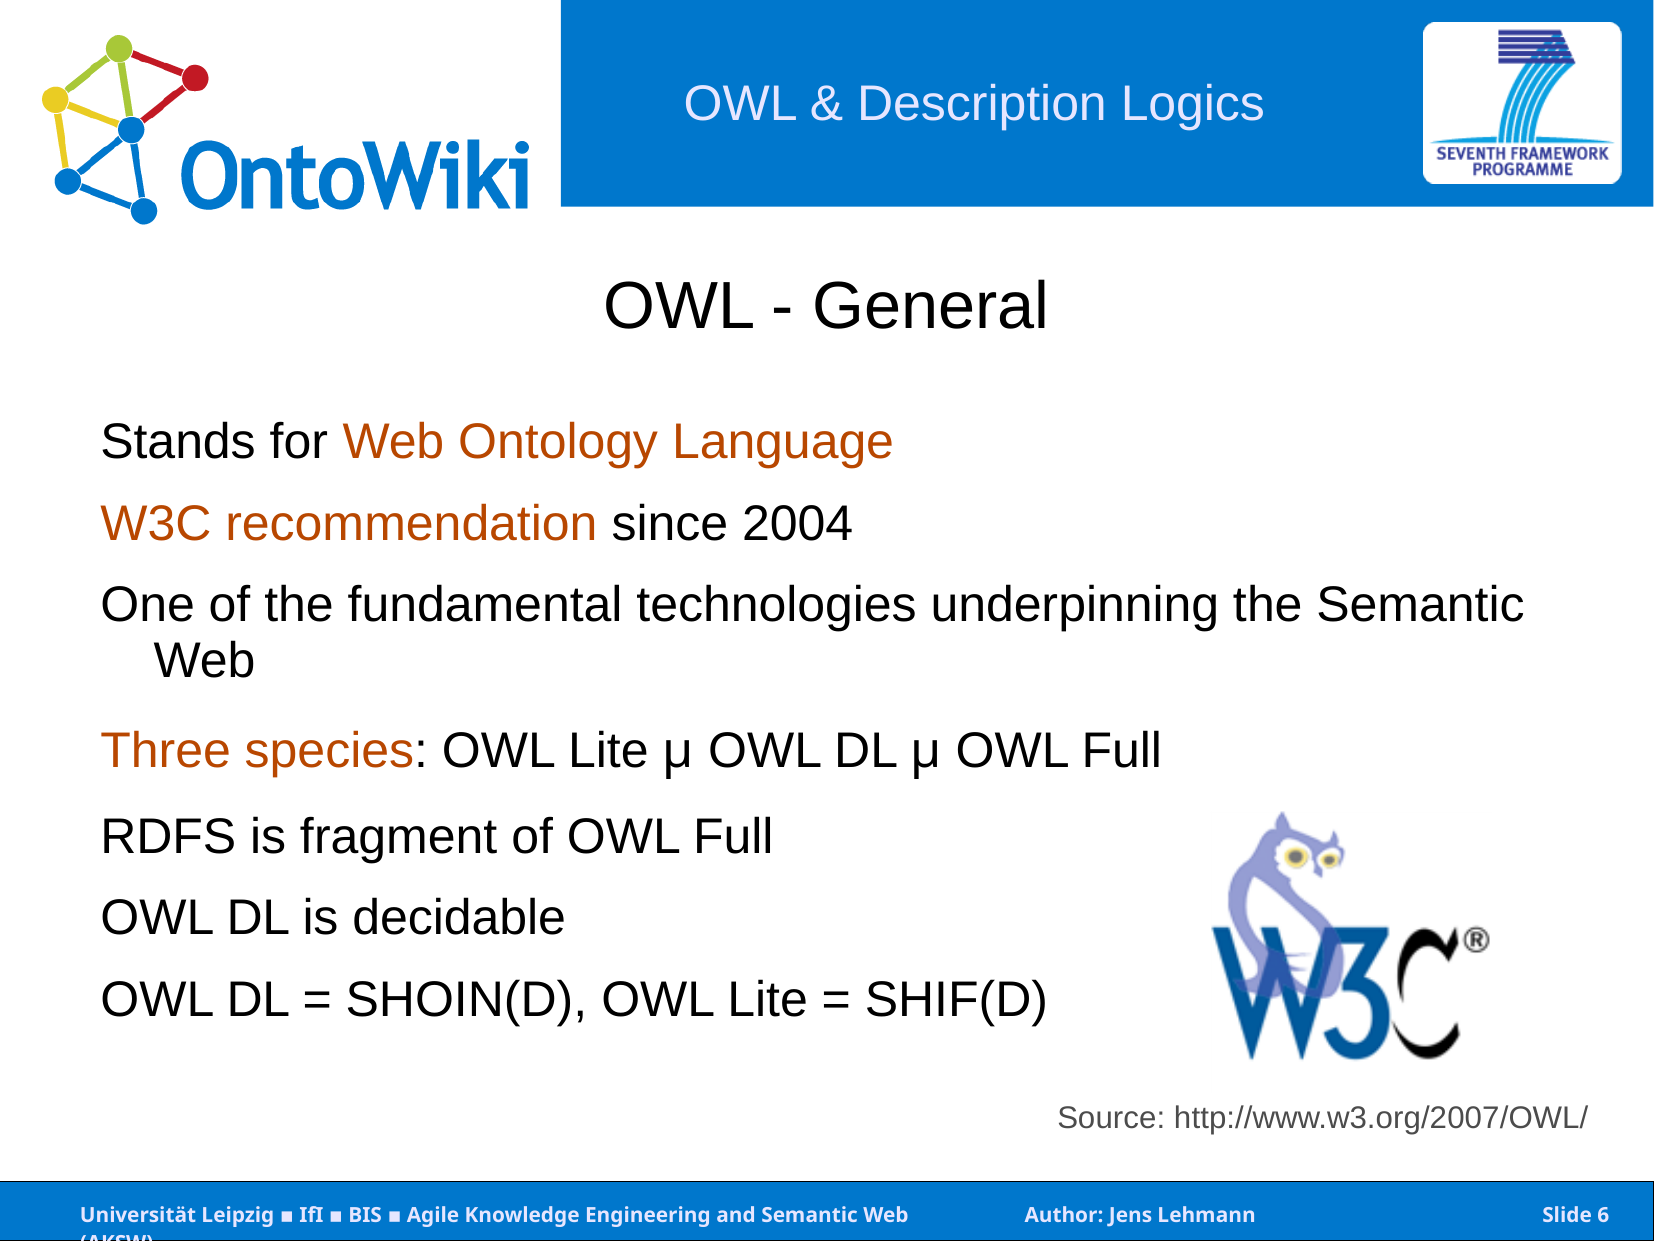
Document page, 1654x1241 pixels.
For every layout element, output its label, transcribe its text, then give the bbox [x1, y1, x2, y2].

picture [1210, 811, 1492, 1092]
picture [41, 34, 532, 231]
picture [1423, 22, 1622, 184]
text_box Source: http://www.w3.org/2007/OWL/ [1042, 1092, 1625, 1150]
list Stands for Web Ontology Language W3C recommendation since 2004 One of the fundamental technologies underpinning the Semantic Web Three species: OWL Lite µ OWL DL µ OWL Full RDFS is fragment of OWL Full OWL DL is decidable OWL DL = SHOIN(D), OWL Lite = SHIF(D) [82, 413, 1571, 1151]
title OWL - General [82, 236, 1571, 375]
